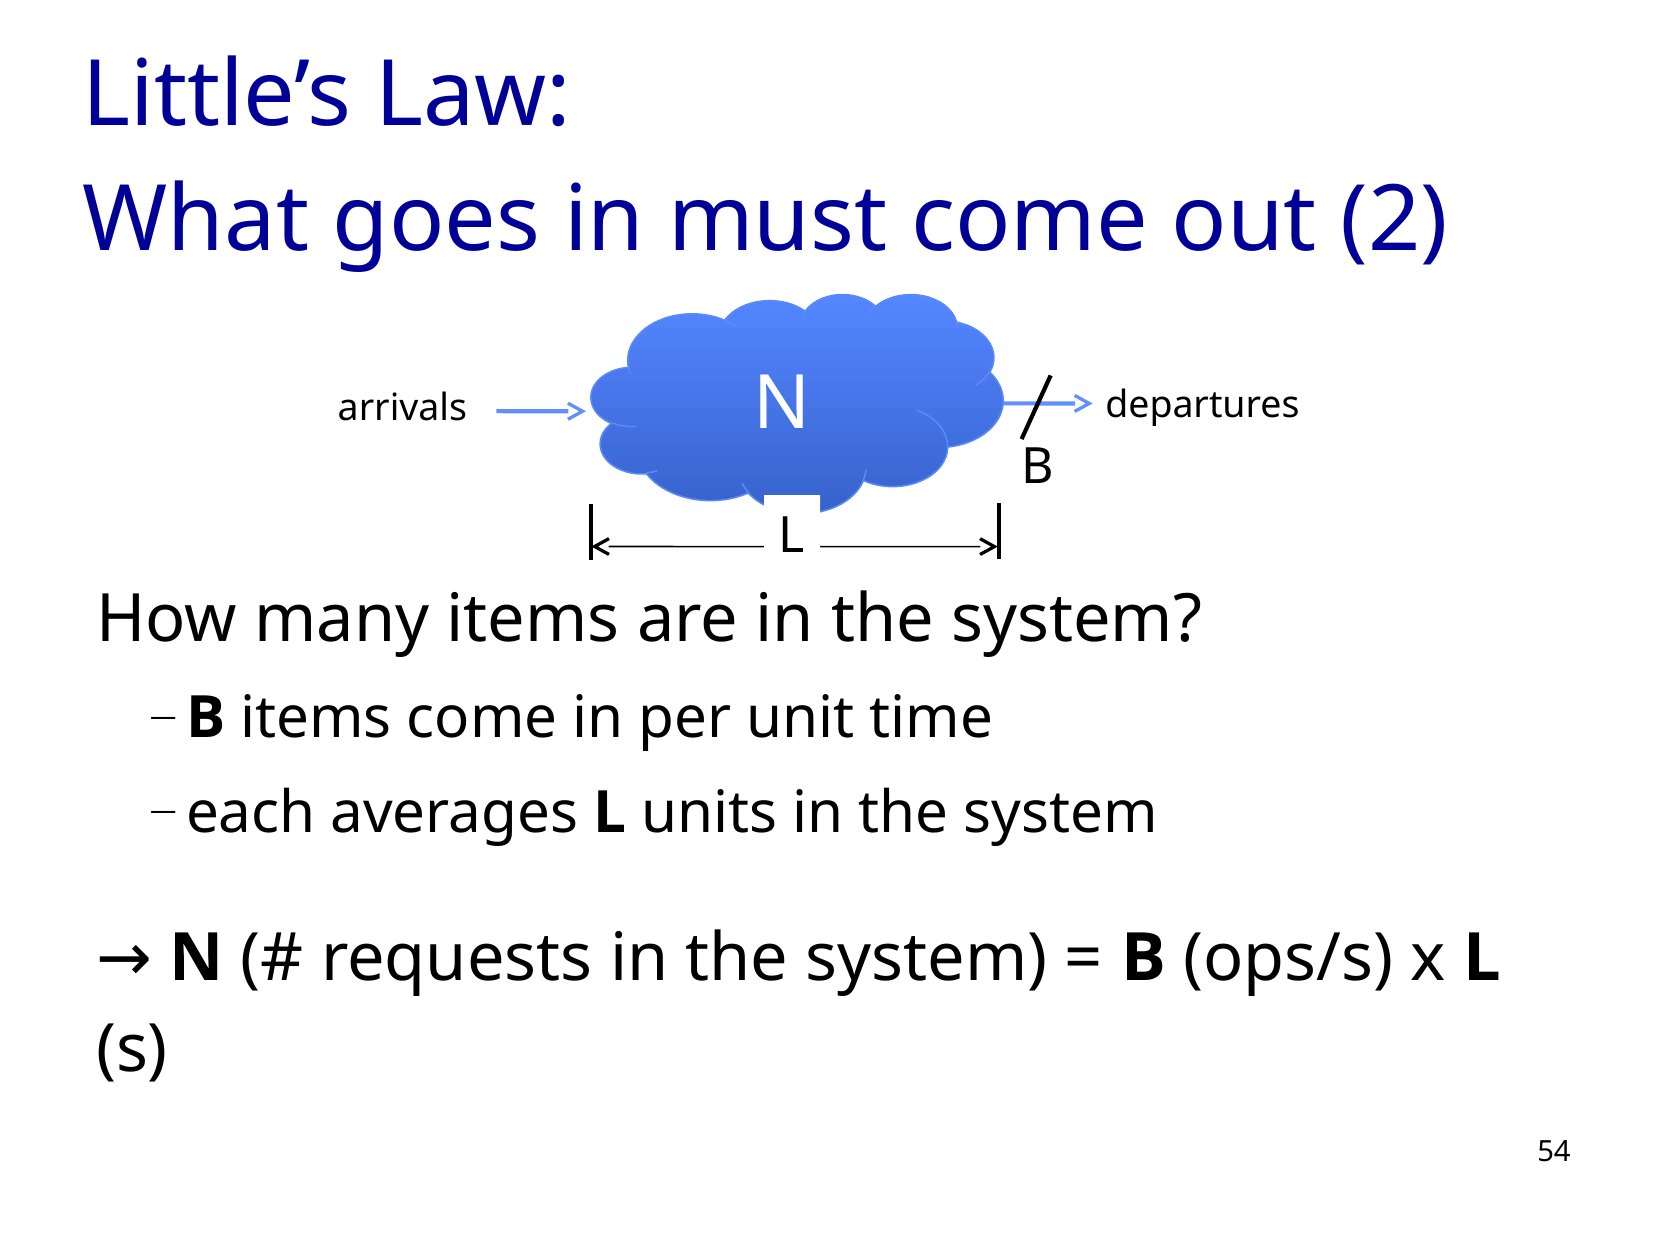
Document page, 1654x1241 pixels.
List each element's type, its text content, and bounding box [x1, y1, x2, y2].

list How many items are in the system? B items come in per unit time each averages L units in the system → N (# requests in the system) = B (ops/s) x L (s) [60, 570, 1571, 1096]
text_box L [764, 495, 821, 570]
text_box arrivals [322, 375, 482, 436]
text_box B [1006, 425, 1069, 501]
text_box departures [1090, 372, 1315, 433]
title Little’s Law: What goes in must come out (2) [82, 49, 1571, 257]
text_box N [590, 294, 1004, 512]
